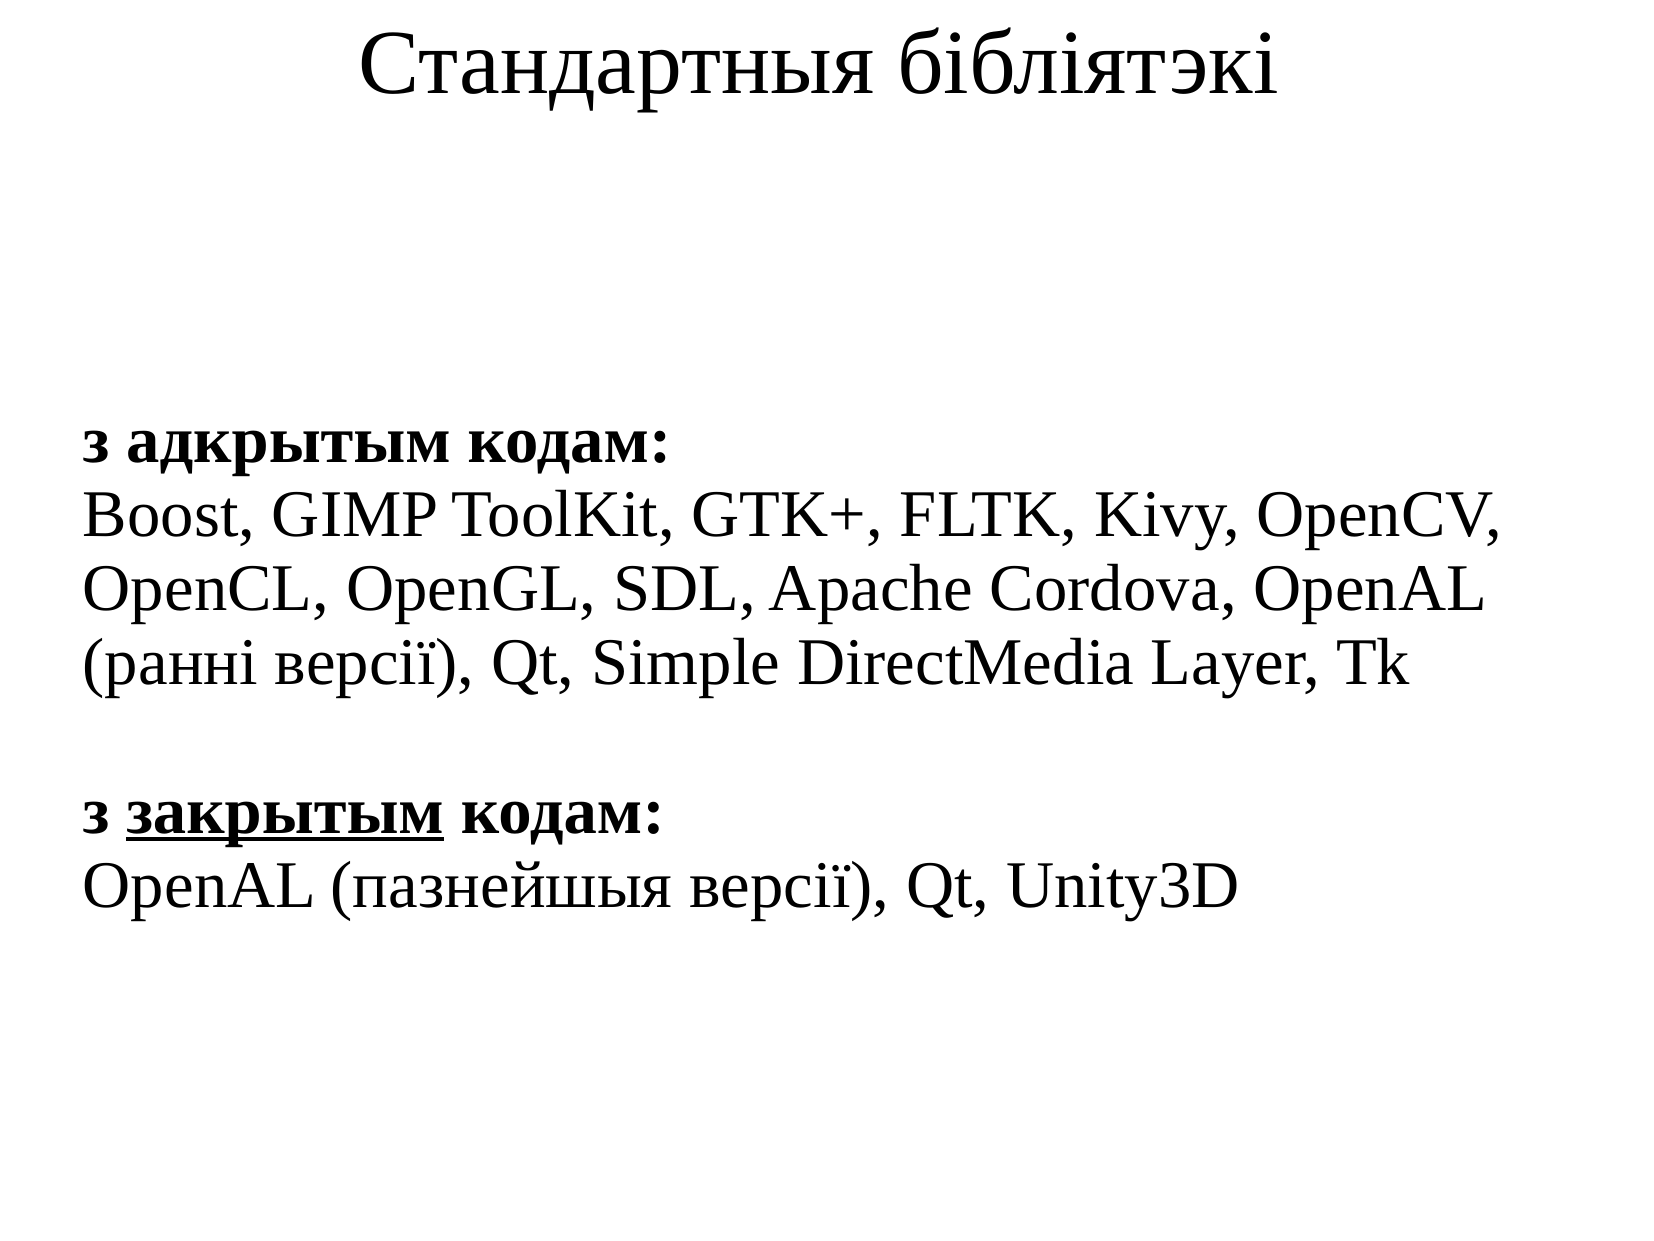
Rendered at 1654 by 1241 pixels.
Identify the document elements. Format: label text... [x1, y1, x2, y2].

subtitle з адкрытым кодам: Boost, GIMP ToolKit, GTK+, FLTK, Kivy, OpenCV, OpenCL, OpenGL, SDL, Apache Cordova, OpenAL (ранні версії), Qt, Simple DirectMedia Layer, Tk з закрытым кодам: OpenAL (пазнейшыя версії), Qt, Unity3D [82, 297, 1571, 1102]
title Стандартныя бібліятэкі [0, 7, 1647, 119]
